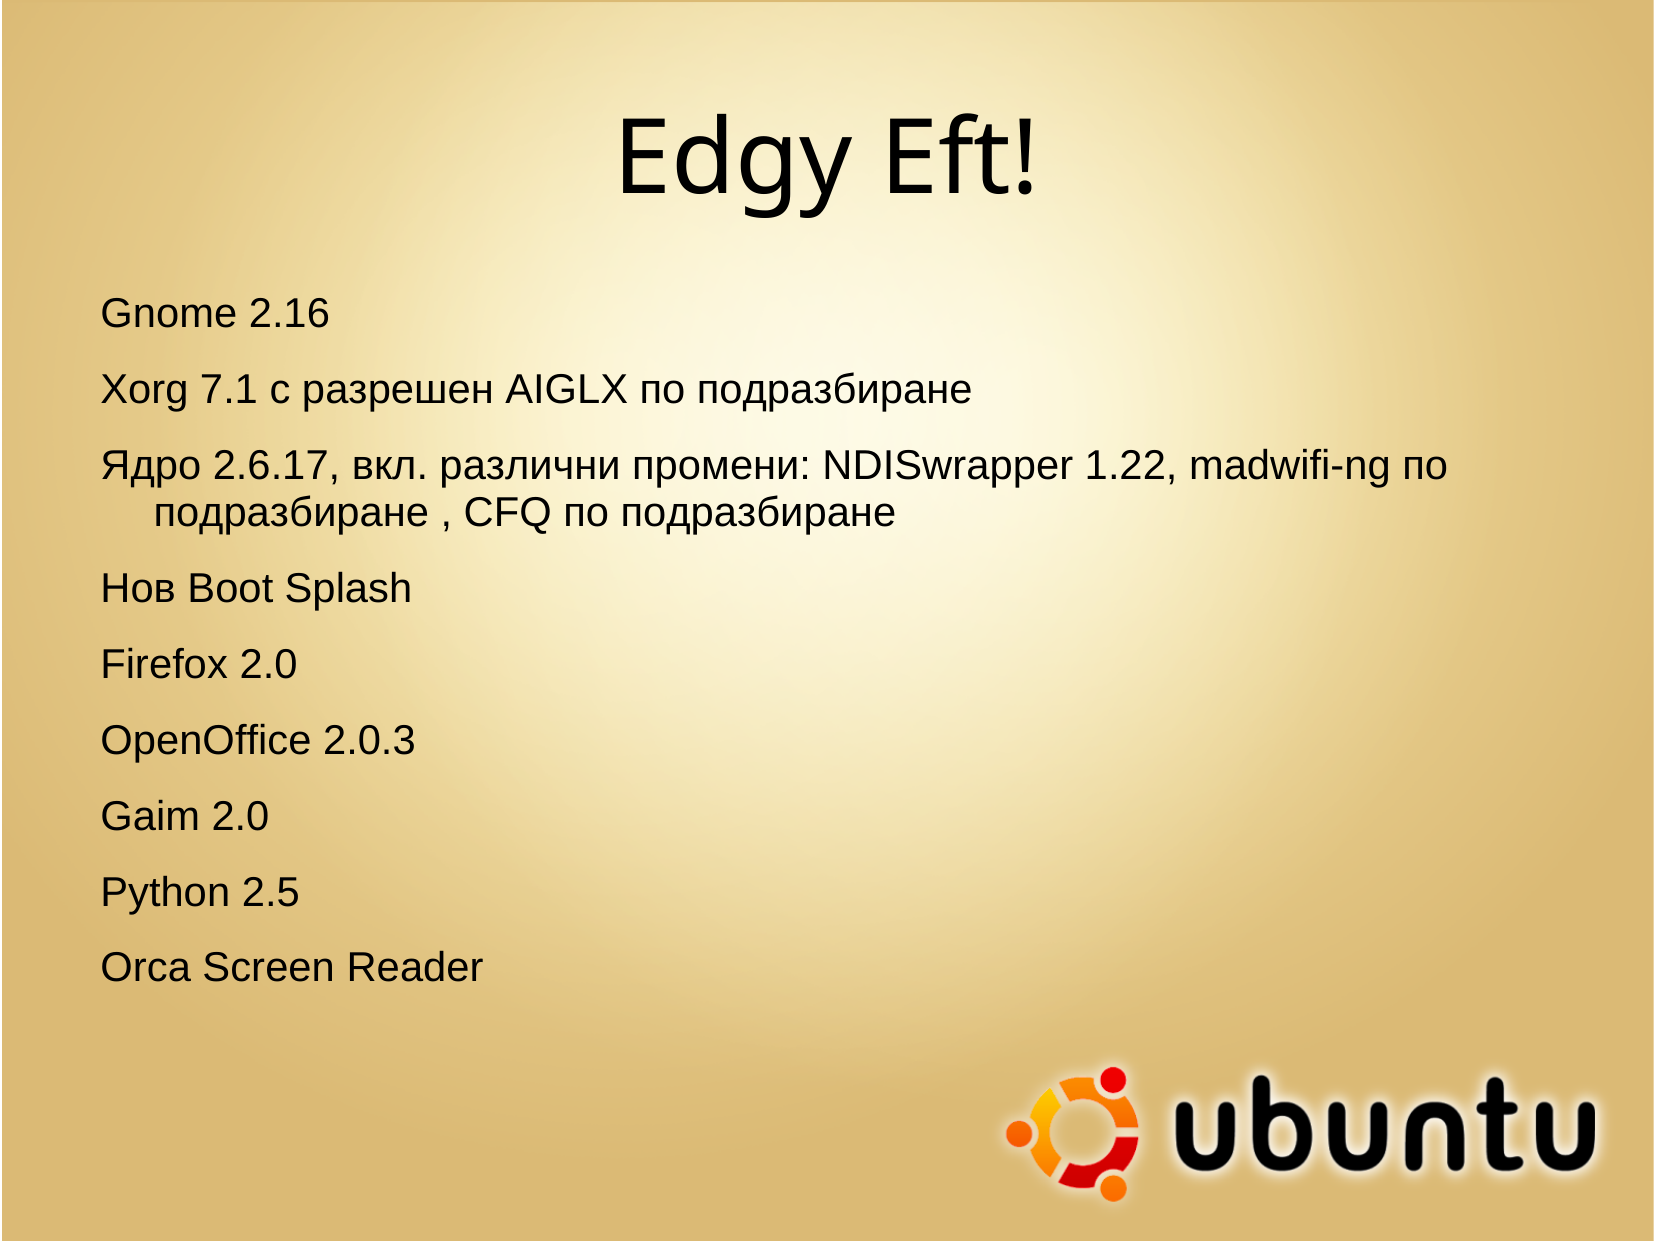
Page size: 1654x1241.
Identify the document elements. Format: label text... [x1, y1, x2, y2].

picture [2, 0, 1654, 1241]
title Edgy Eft! [82, 49, 1571, 257]
list Gnome 2.16 Xorg 7.1 с разрешен AIGLX по подразбиране Ядро 2.6.17, вкл. различни промени: NDISwrapper 1.22, madwifi-ng по подразбиране , CFQ по подразбиране Нов Boot Splash Firefox 2.0 OpenOffice 2.0.3 Gaim 2.0 Python 2.5 Orca Screen Reader [82, 290, 1571, 1147]
